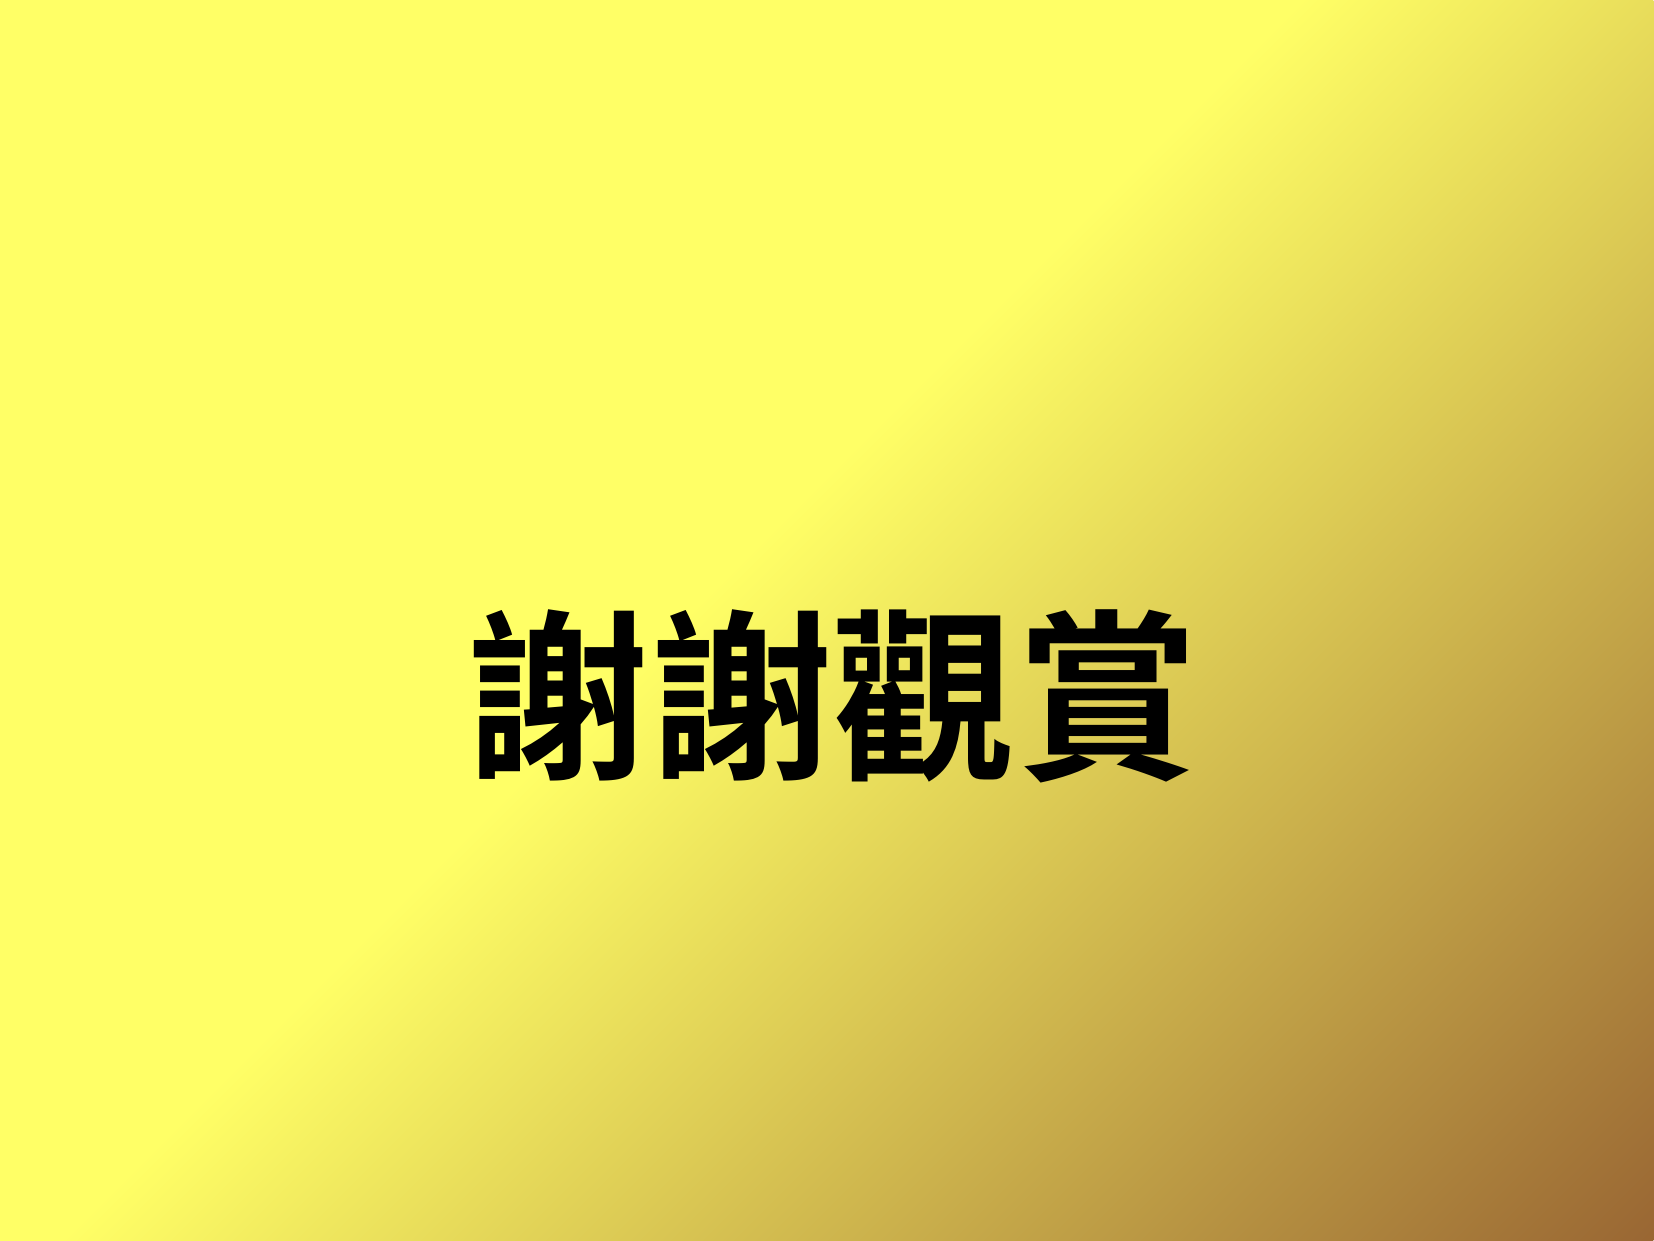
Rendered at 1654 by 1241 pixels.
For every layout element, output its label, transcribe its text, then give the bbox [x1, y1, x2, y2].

text_box 謝謝觀賞 [451, 545, 1216, 780]
